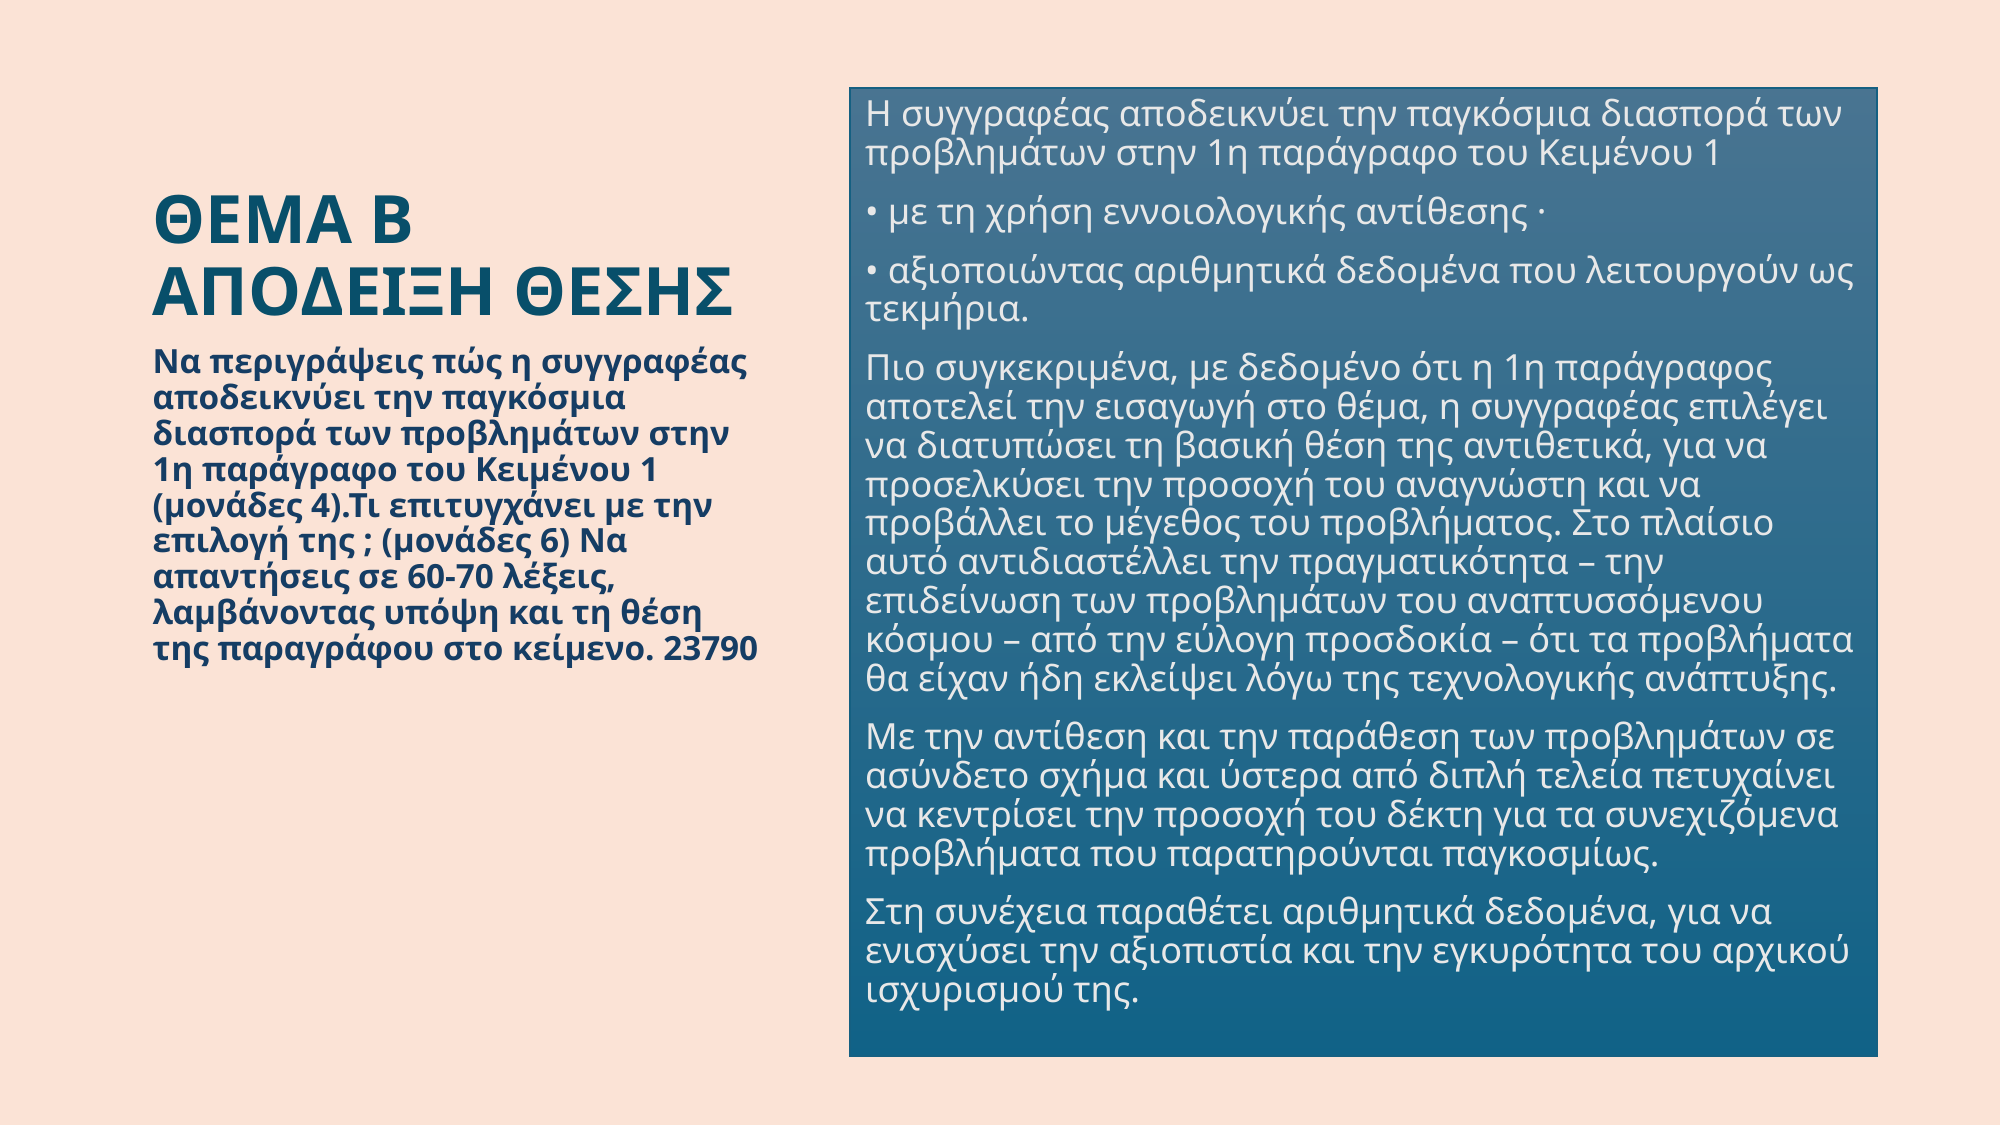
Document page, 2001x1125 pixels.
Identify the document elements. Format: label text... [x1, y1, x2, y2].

title ΘΕΜΑ Β ΑΠΟΔΕΙΞΗ ΘΕΣΗΣ [137, 75, 783, 337]
list Να περιγράψεις πώς η συγγραφέας αποδεικνύει την παγκόσμια διασπορά των προβλημάτων στην 1η παράγραφο του Κειμένου 1 (μονάδες 4).Τι επιτυγχάνει με την επιλογή της ; (μονάδες 6) Να απαντήσεις σε 60-70 λέξεις, λαμβάνοντας υπόψη και τη θέση της παραγράφου στο κείμενο. 23790 [137, 337, 783, 963]
text_box Η συγγραφέας αποδεικνύει την παγκόσμια διασπορά των προβλημάτων στην 1η παράγραφο του Κειμένου 1 • με τη χρήση εννοιολογικής αντίθεσης · • αξιοποιώντας αριθμητικά δεδομένα που λειτουργούν ως τεκμήρια. Πιο συγκεκριμένα, με δεδομένο ότι η 1η παράγραφος αποτελεί την εισαγωγή στο θέμα, η συγγραφέας επιλέγει να διατυπώσει τη βασική θέση της αντιθετικά, για να προσελκύσει την προσοχή του αναγνώστη και να προβάλλει το μέγεθος του προβλήματος. Στο πλαίσιο αυτό αντιδιαστέλλει την πραγματικότητα – την επιδείνωση των προβλημάτων του αναπτυσσόμενου κόσμου – από την εύλογη προσδοκία – ότι τα προβλήματα θα είχαν ήδη εκλείψει λόγω της τεχνολογικής ανάπτυξης. Με την αντίθεση και την παράθεση των προβλημάτων σε ασύνδετο σχήμα και ύστερα από διπλή τελεία πετυχαίνει να κεντρίσει την προσοχή του δέκτη για τα συνεχιζόμενα προβλήματα που παρατηρούνται παγκοσμίως. Στη συνέχεια παραθέτει αριθμητικά δεδομένα, για να ενισχύσει την αξιοπιστία και την εγκυρότητα του αρχικού ισχυρισμού της. [850, 88, 1877, 1056]
